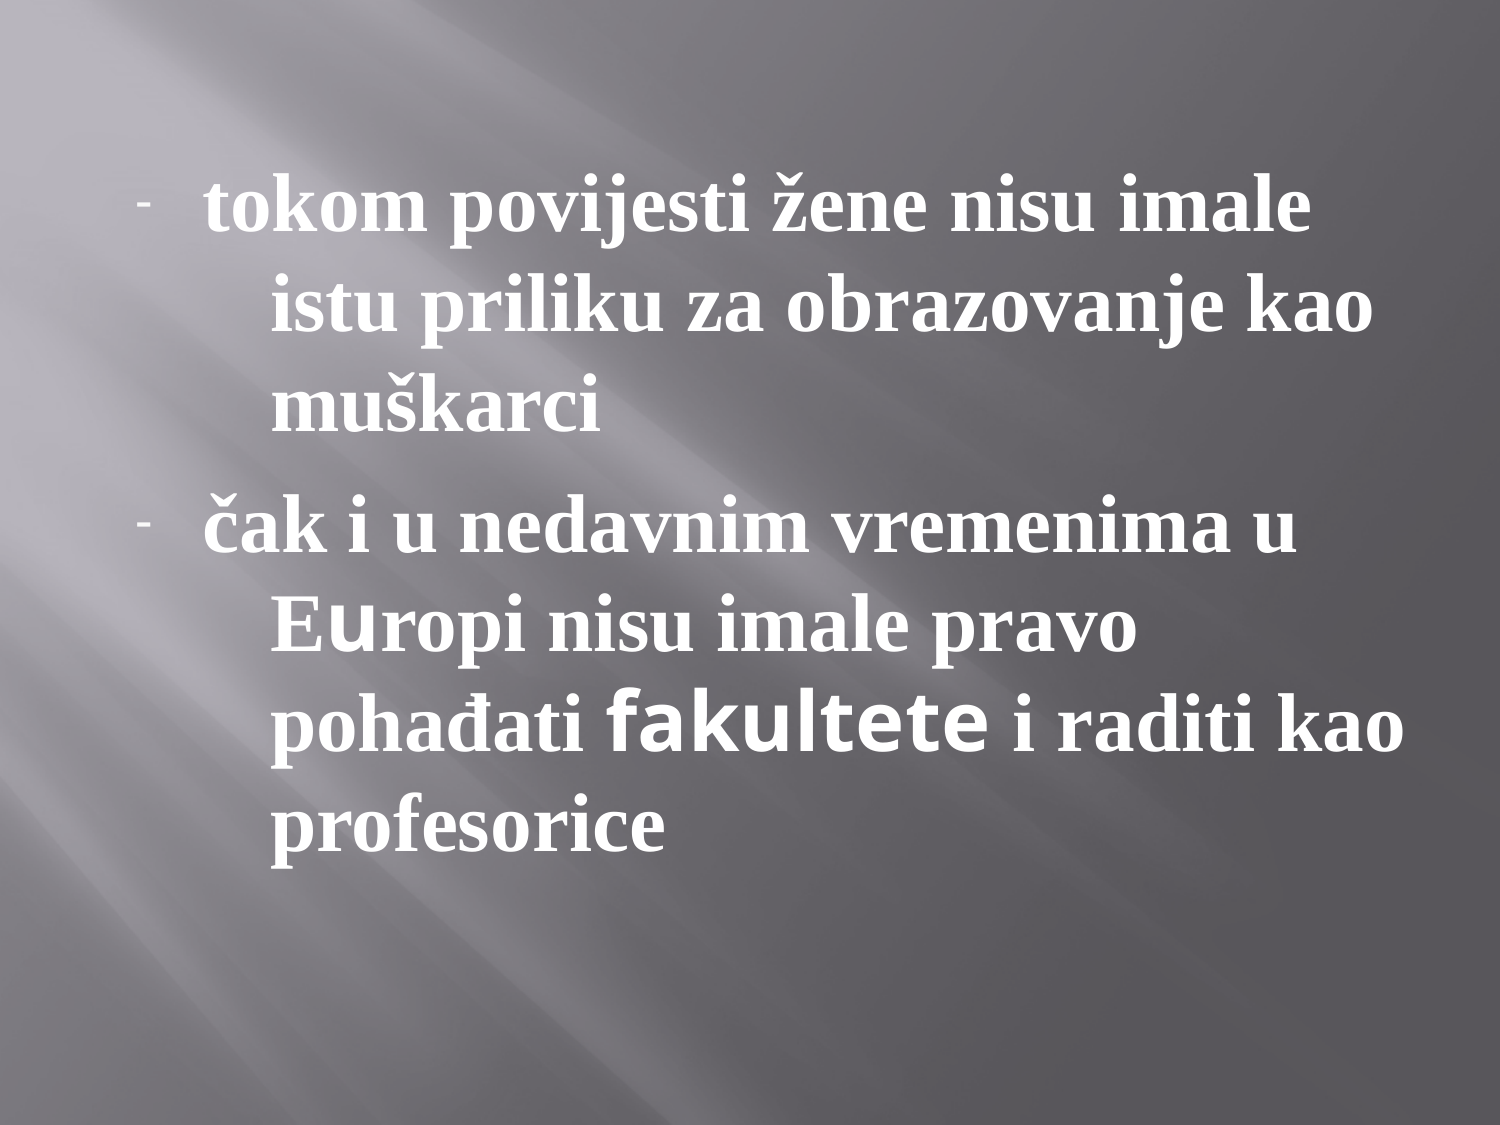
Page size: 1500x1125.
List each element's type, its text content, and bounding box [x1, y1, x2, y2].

list tokom povijesti žene nisu imale istu priliku za obrazovanje kao muškarci čak i u nedavnim vremenima u Europi nisu imale pravo pohađati fakultete i raditi kao profesorice [75, 140, 1426, 1005]
